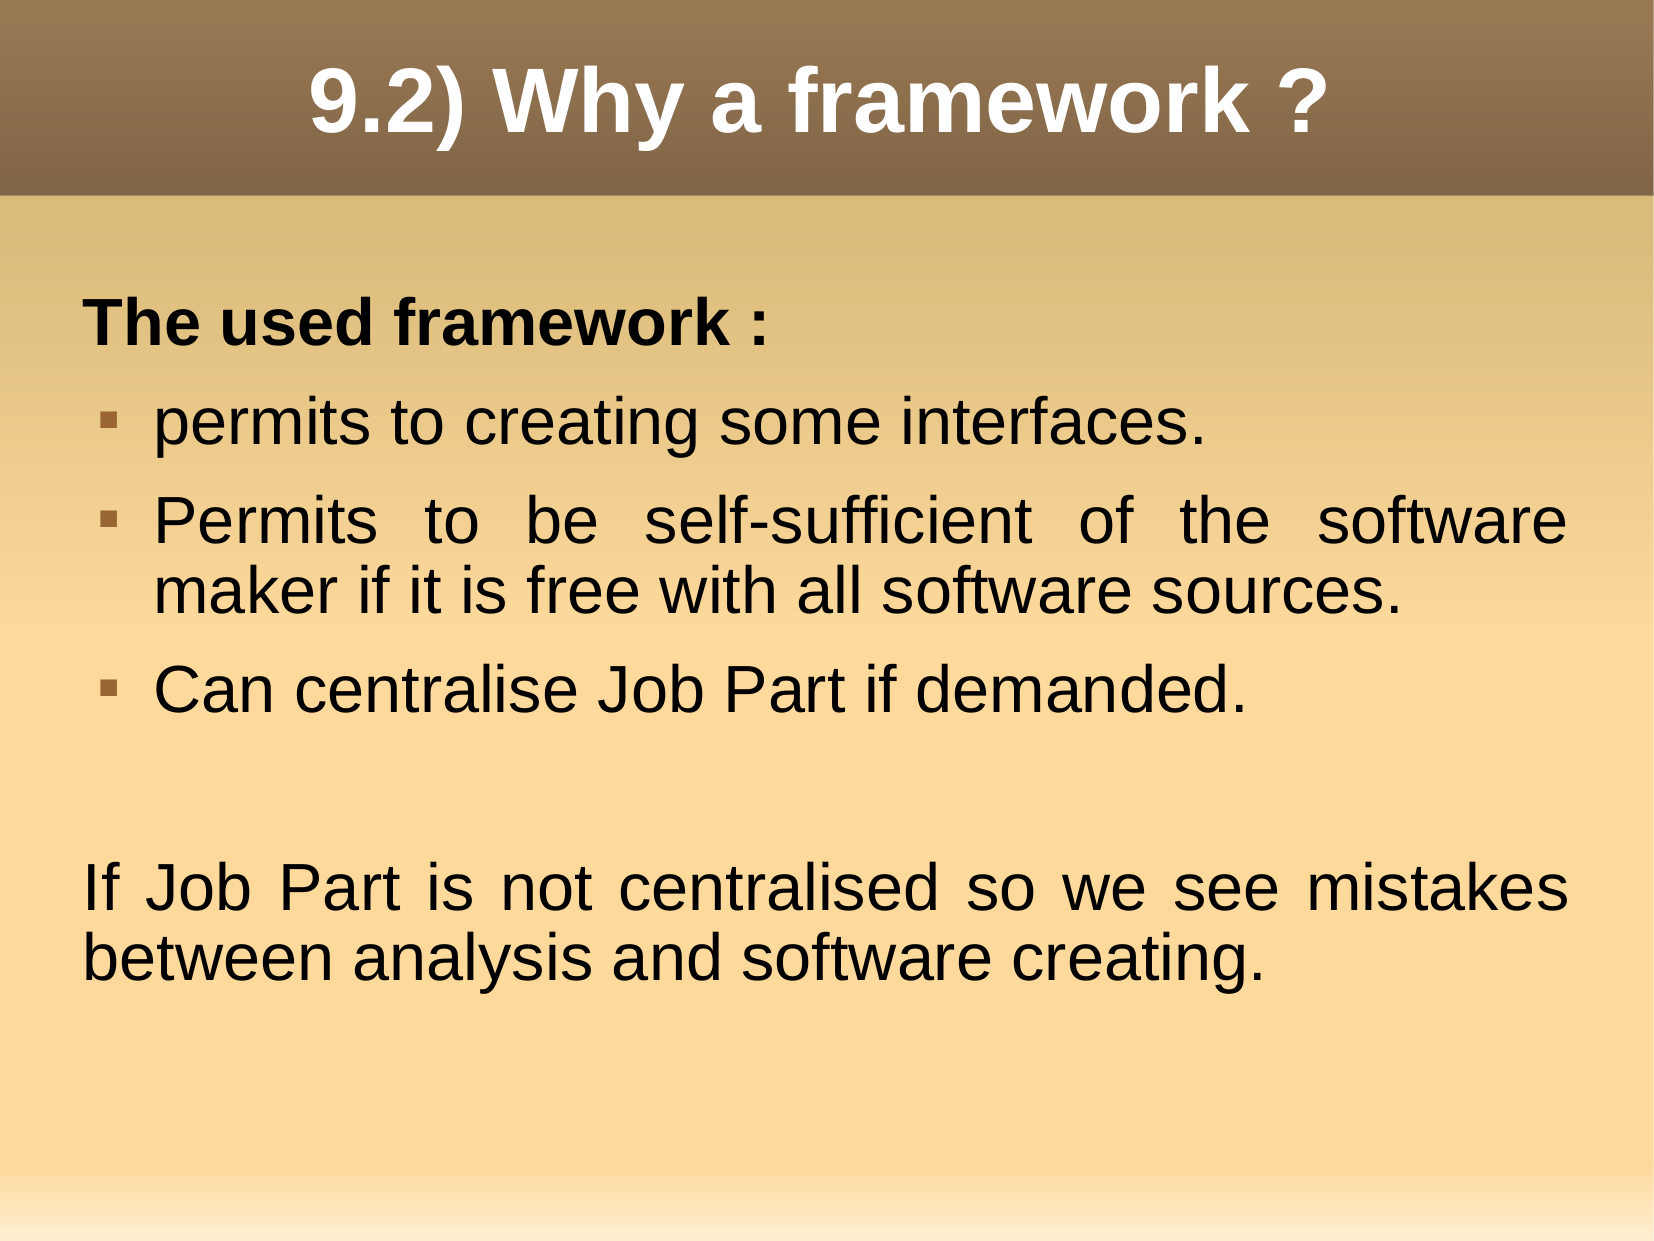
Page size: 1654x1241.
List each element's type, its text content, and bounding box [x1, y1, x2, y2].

picture [0, 0, 1654, 1241]
title 9.2) Why a framework ? [76, 7, 1565, 200]
list The used framework : permits to creating some interfaces. Permits to be self-sufficient of the software maker if it is free with all software sources. Can centralise Job Part if demanded. If Job Part is not centralised so we see mistakes between analysis and software creating. [82, 290, 1571, 1094]
